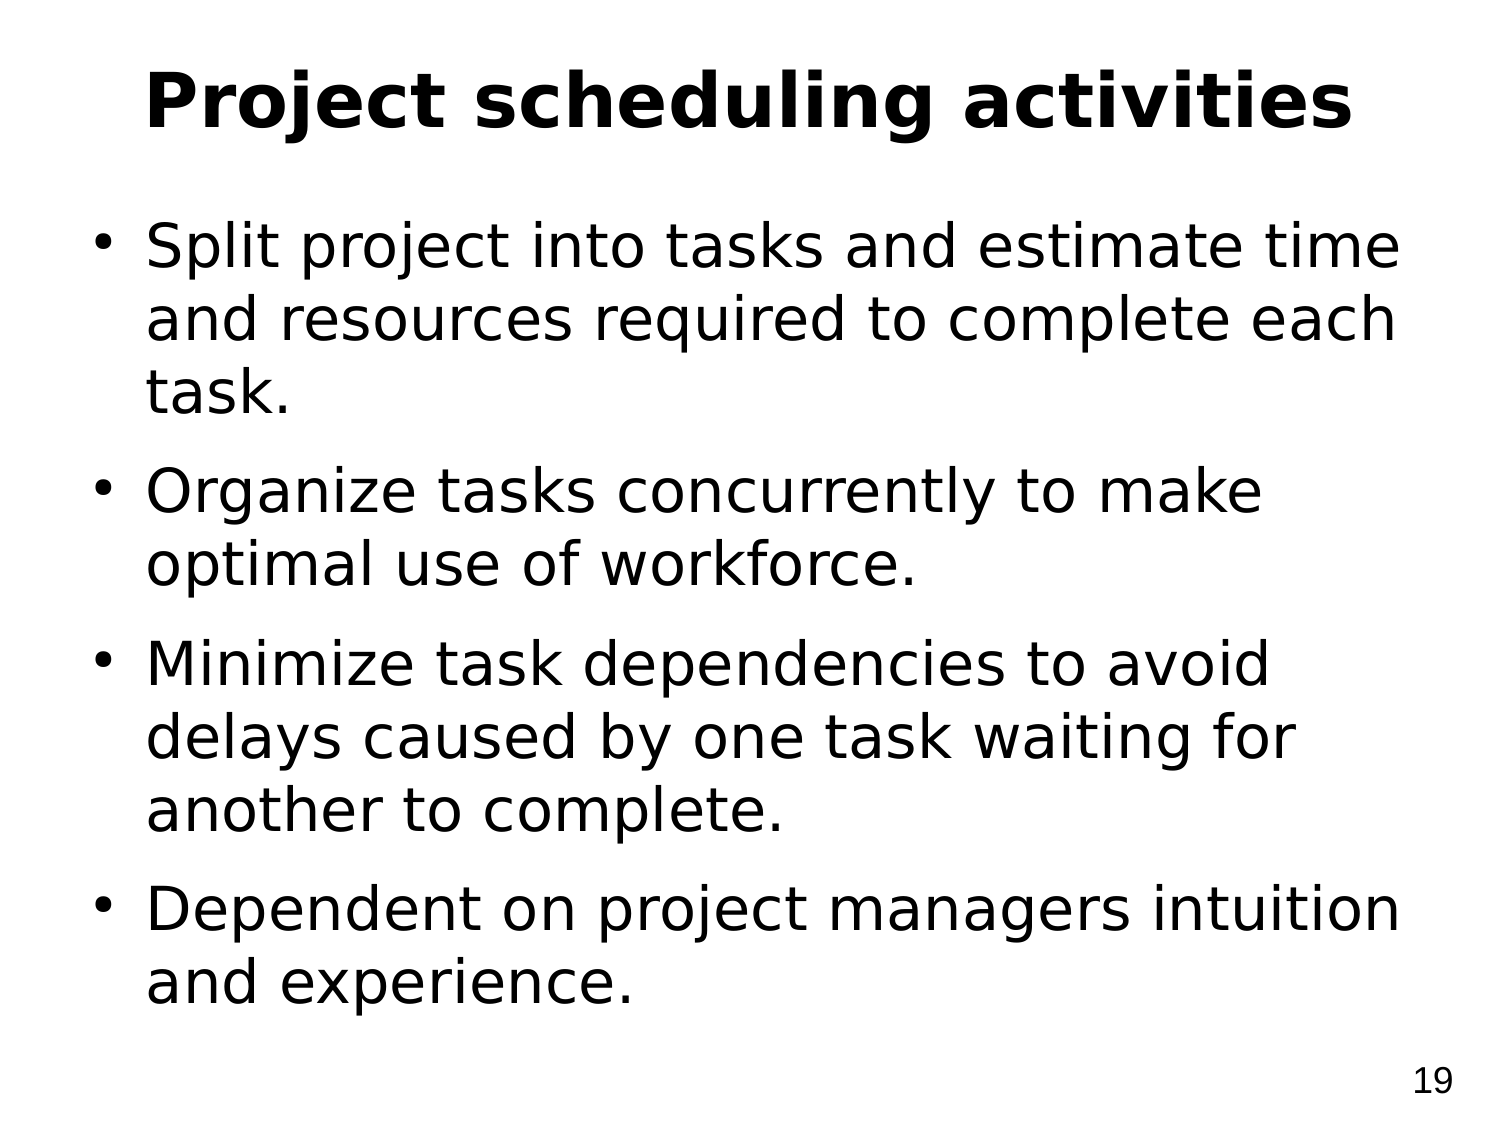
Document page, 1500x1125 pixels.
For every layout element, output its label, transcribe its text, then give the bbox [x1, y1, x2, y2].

list Split project into tasks and estimate time and resources required to complete each task. Organize tasks concurrently to make optimal use of workforce. Minimize task dependencies to avoid delays caused by one task waiting for another to complete. Dependent on project managers intuition and experience. [75, 206, 1425, 1093]
title Project scheduling activities [75, 44, 1425, 177]
